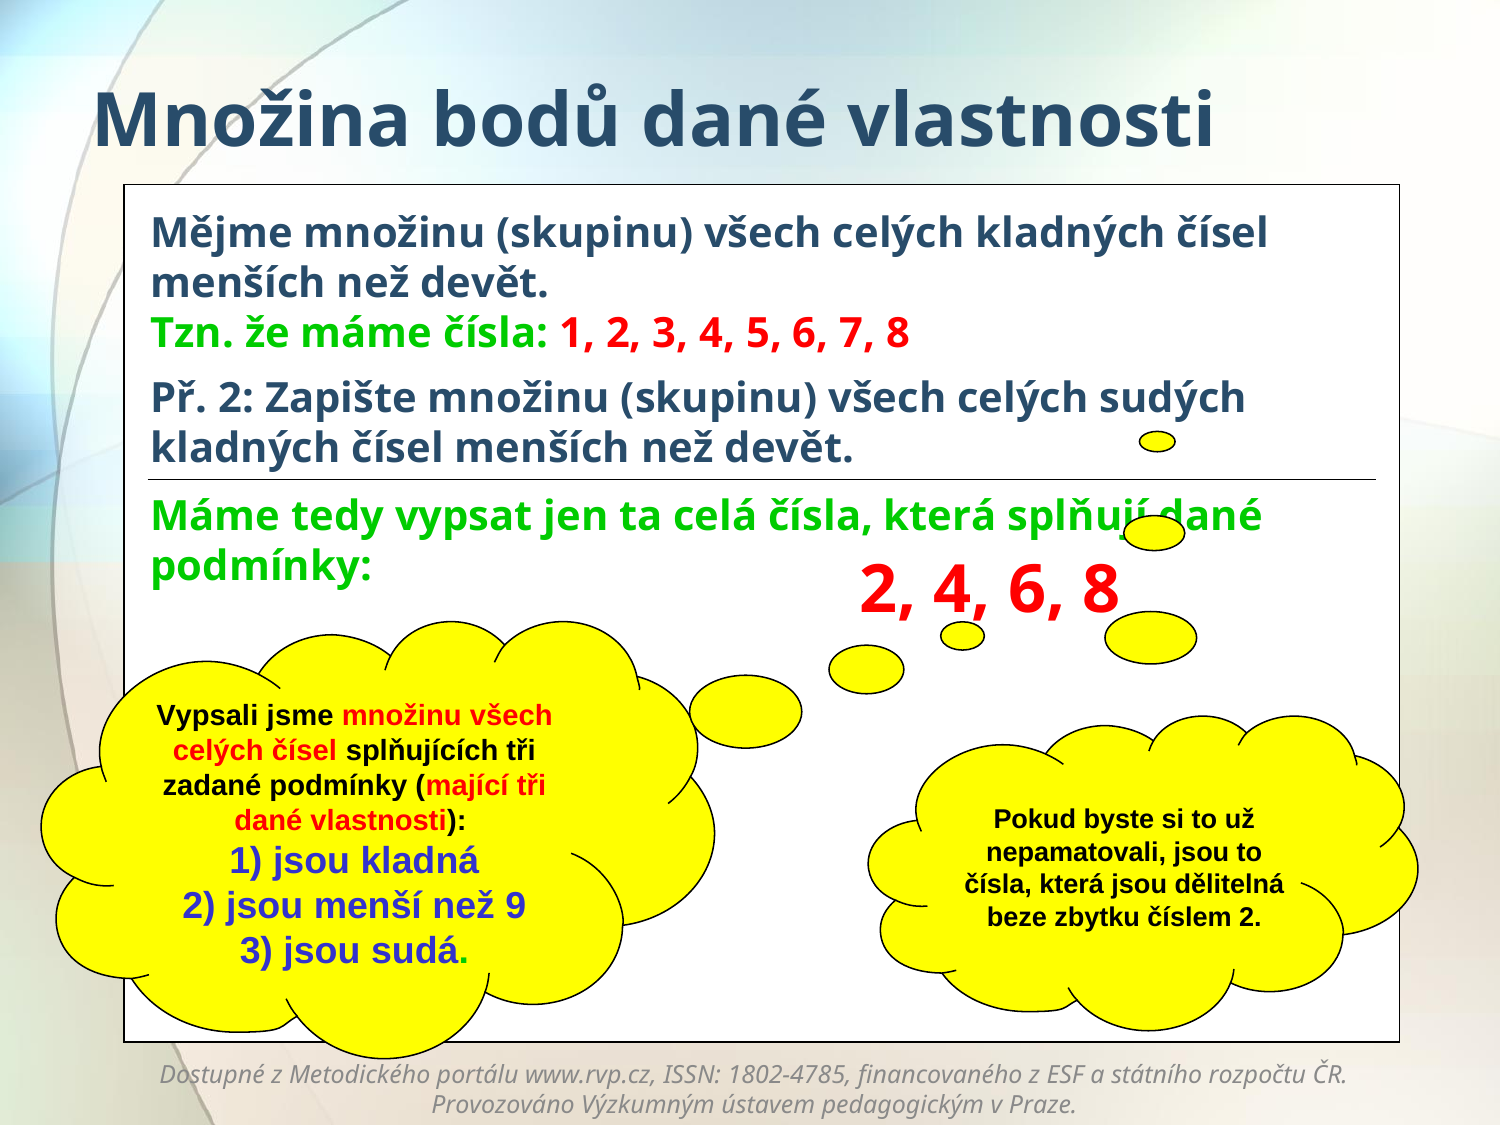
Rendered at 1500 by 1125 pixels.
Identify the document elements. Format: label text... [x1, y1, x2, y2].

text_box Vypsali jsme množinu všech celých čísel splňujících tři zadané podmínky (mající tři dané vlastnosti): 1) jsou kladná 2) jsou menší než 9 3) jsou sudá. [829, 645, 904, 694]
text_box [123, 184, 1400, 1042]
title Množina bodů dané vlastnosti [76, 74, 1412, 177]
text_box Pokud byste si to už nepamatovali, jsou to čísla, která jsou dělitelná beze zbytku číslem 2. [1123, 515, 1185, 551]
text_box 2, 4, 6, 8 [844, 538, 1317, 634]
text_box [123, 979, 323, 1042]
text_box Pokud byste si to už nepamatovali, jsou to čísla, která jsou dělitelná beze zbytku číslem 2. [868, 716, 1418, 1031]
text_box Vypsali jsme množinu všech celých čísel splňujících tři zadané podmínky (mající tři dané vlastnosti): 1) jsou kladná 2) jsou menší než 9 3) jsou sudá. [41, 621, 802, 1059]
text_box Př. 2: Zapište množinu (skupinu) všech celých sudých kladných čísel menších než devět. [135, 373, 1377, 468]
picture [0, 0, 1500, 1125]
text_box Mějme množinu (skupinu) všech celých kladných čísel menších než devět. [135, 208, 1377, 283]
text_box Tzn. že máme čísla: 1, 2, 3, 4, 5, 6, 7, 8 [135, 283, 1400, 379]
text_box Máme tedy vypsat jen ta celá čísla, která splňují dané podmínky: [135, 491, 1400, 587]
text_box Pokud byste si to už nepamatovali, jsou to čísla, která jsou dělitelná beze zbytku číslem 2. [1104, 611, 1197, 664]
